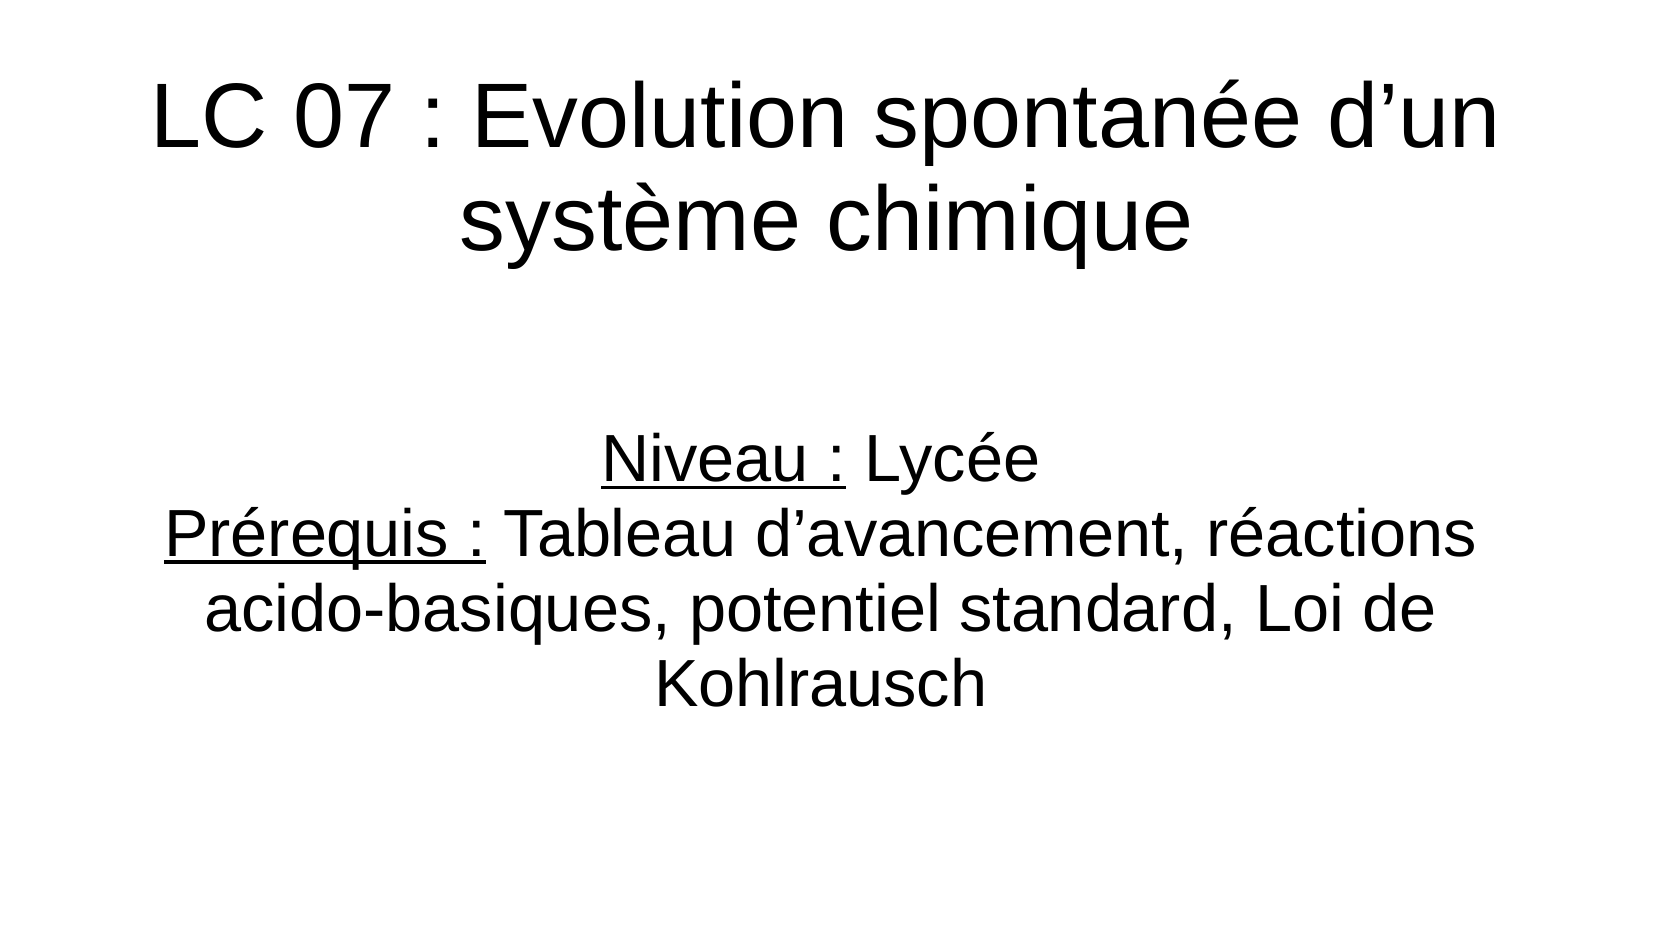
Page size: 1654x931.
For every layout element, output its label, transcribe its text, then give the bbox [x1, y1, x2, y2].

subtitle Niveau : Lycée Prérequis : Tableau d’avancement, réactions acido-basiques, potentiel standard, Loi de Kohlrausch [76, 301, 1565, 841]
title LC 07 : Evolution spontanée d’un système chimique [82, 64, 1571, 271]
